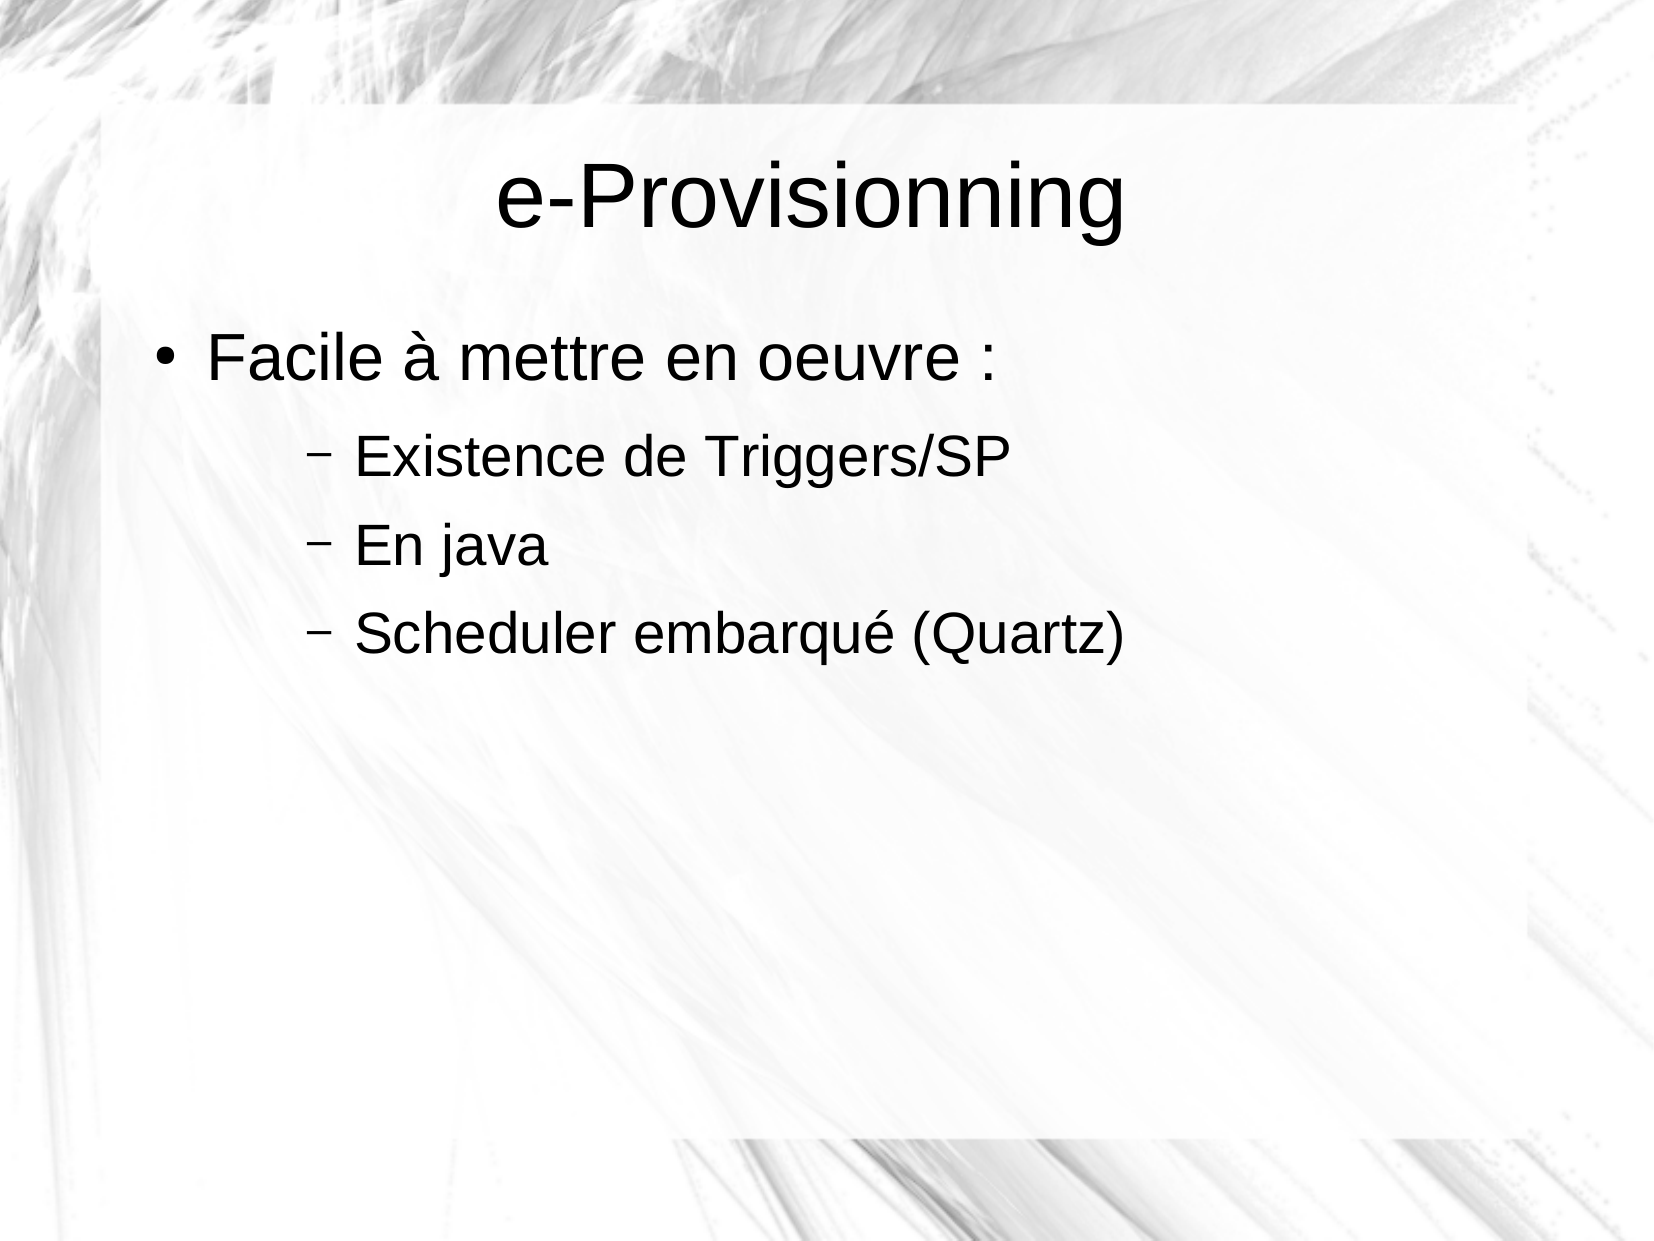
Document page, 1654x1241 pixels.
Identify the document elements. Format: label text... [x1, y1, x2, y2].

title e-Provisionning [118, 119, 1506, 273]
picture [0, 0, 1654, 1241]
list Facile à mettre en oeuvre : Existence de Triggers/SP En java Scheduler embarqué (Quartz) [118, 319, 1571, 931]
